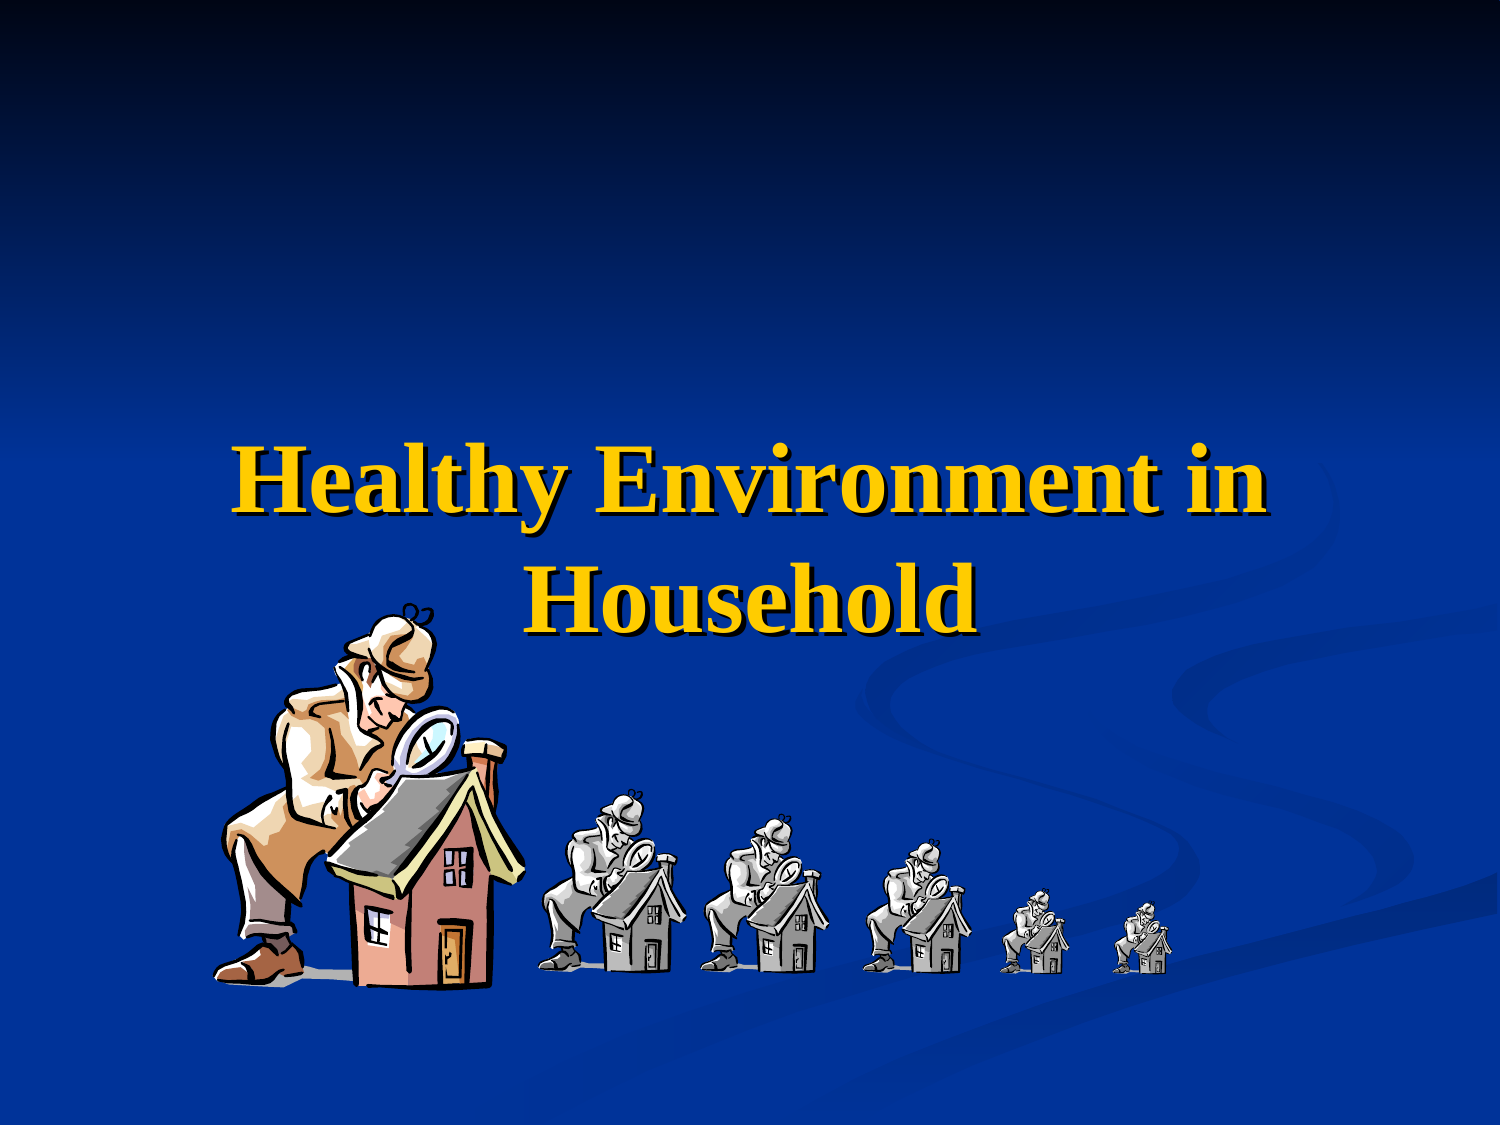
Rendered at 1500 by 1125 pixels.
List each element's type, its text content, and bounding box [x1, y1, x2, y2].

picture [212, 600, 530, 995]
picture [862, 837, 974, 976]
title Healthy Environment in Household [112, 284, 1388, 601]
picture [699, 812, 831, 976]
picture [999, 887, 1071, 976]
picture [537, 787, 689, 976]
picture [1112, 900, 1173, 976]
